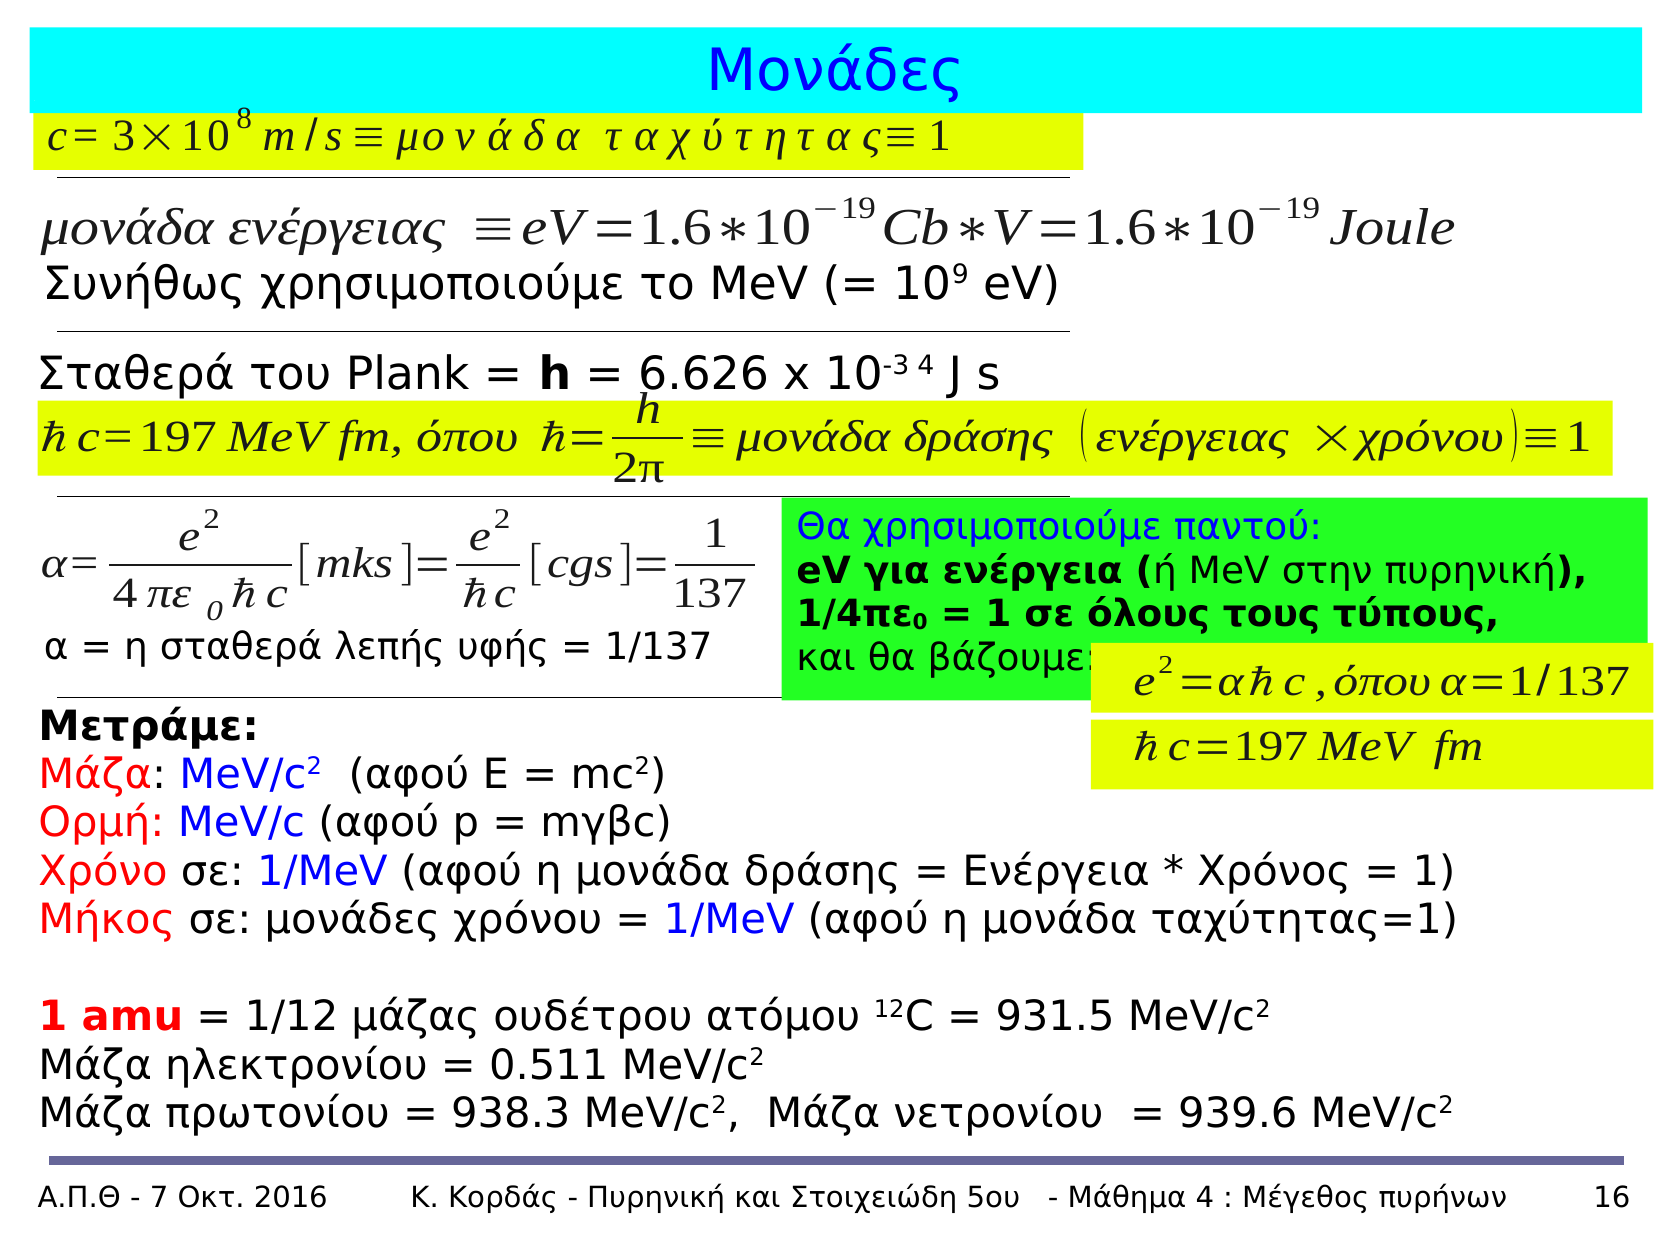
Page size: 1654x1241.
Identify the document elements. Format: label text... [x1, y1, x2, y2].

chart [1120, 649, 1647, 708]
chart [22, 189, 1480, 260]
text_box [983, 114, 1084, 170]
chart [34, 100, 983, 173]
title Μονάδες [29, 27, 1643, 114]
text_box Θα χρησιμοποιούμε παντού: eV για ενέργεια (ή MeV στην πυρηνική), 1/4πε0 = 1 σε όλους τους τύπους, και θα βάζουμε: [781, 497, 1648, 701]
text_box [1609, 400, 1613, 476]
text_box α = η σταθερά λεπής υφής = 1/137 [29, 617, 753, 677]
text_box Σταθερά του Plank = h = 6.626 x 10-3 4 J s [21, 339, 1016, 410]
text_box Μετράμε: Μάζα: MeV/c2 (αφού Ε = mc2) Ορμή: MeV/c (αφού p = mγβc) Χρόνο σε: 1/MeV (αφού η μονάδα δράσης = Ενέργεια * Xρόνος = 1) Μήκος σε: μονάδες χρόνου = 1/MeV (αφού η μονάδα ταχύτητας=1) 1 amu = 1/12 μάζας ουδέτρου ατόμου 12C = 931.5 MeV/c2 Mάζα ηλεκτρονίου = 0.511 MeV/c2 Μάζα πρωτονίου = 938.3 MeV/c2, Μάζα νετρονίου = 939.6 MeV/c2 [23, 693, 1639, 1154]
text_box [1090, 719, 1654, 790]
chart [27, 381, 1609, 497]
text_box [1090, 642, 1654, 713]
text_box Συνήθως χρησιμοποιούμε το MeV (= 109 eV) [27, 249, 1453, 319]
chart [28, 501, 776, 629]
chart [1120, 720, 1502, 773]
